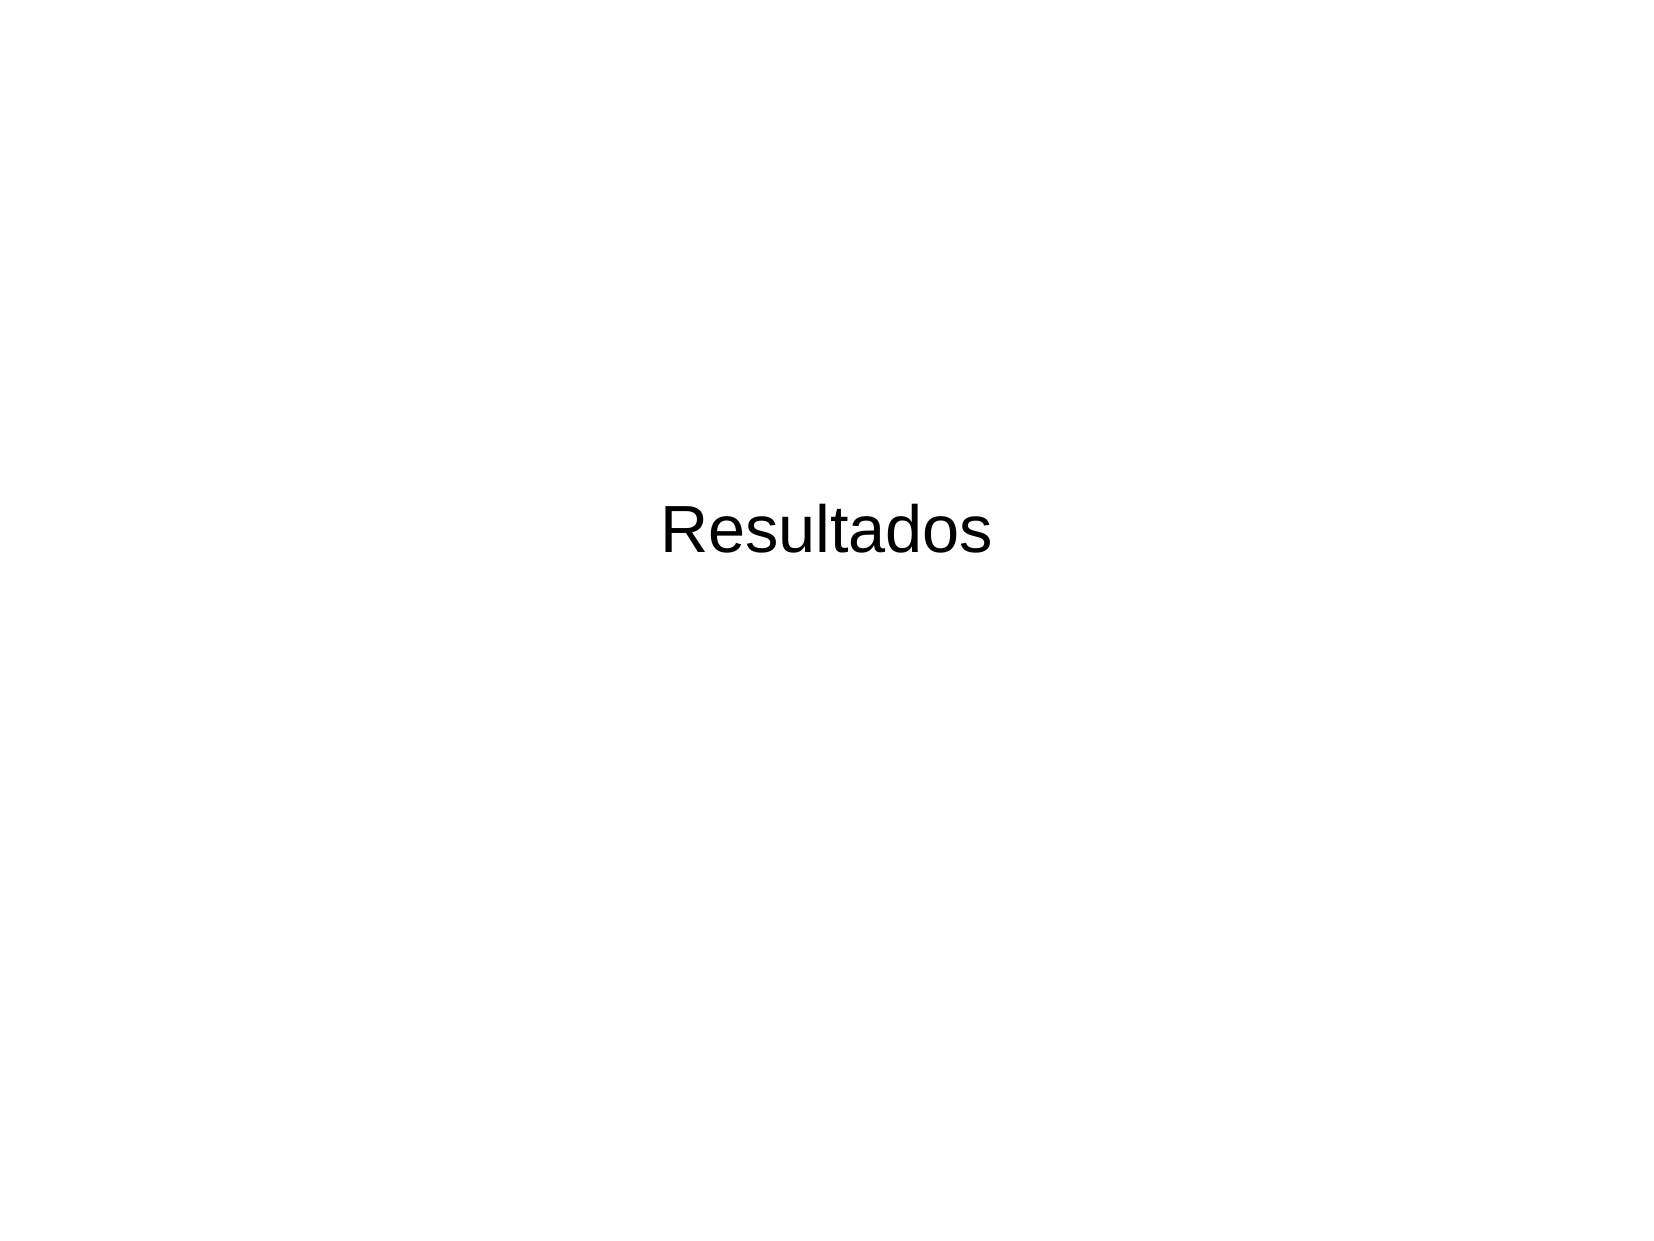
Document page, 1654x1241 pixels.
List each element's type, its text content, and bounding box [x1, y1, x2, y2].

subtitle Resultados [82, 49, 1571, 1010]
